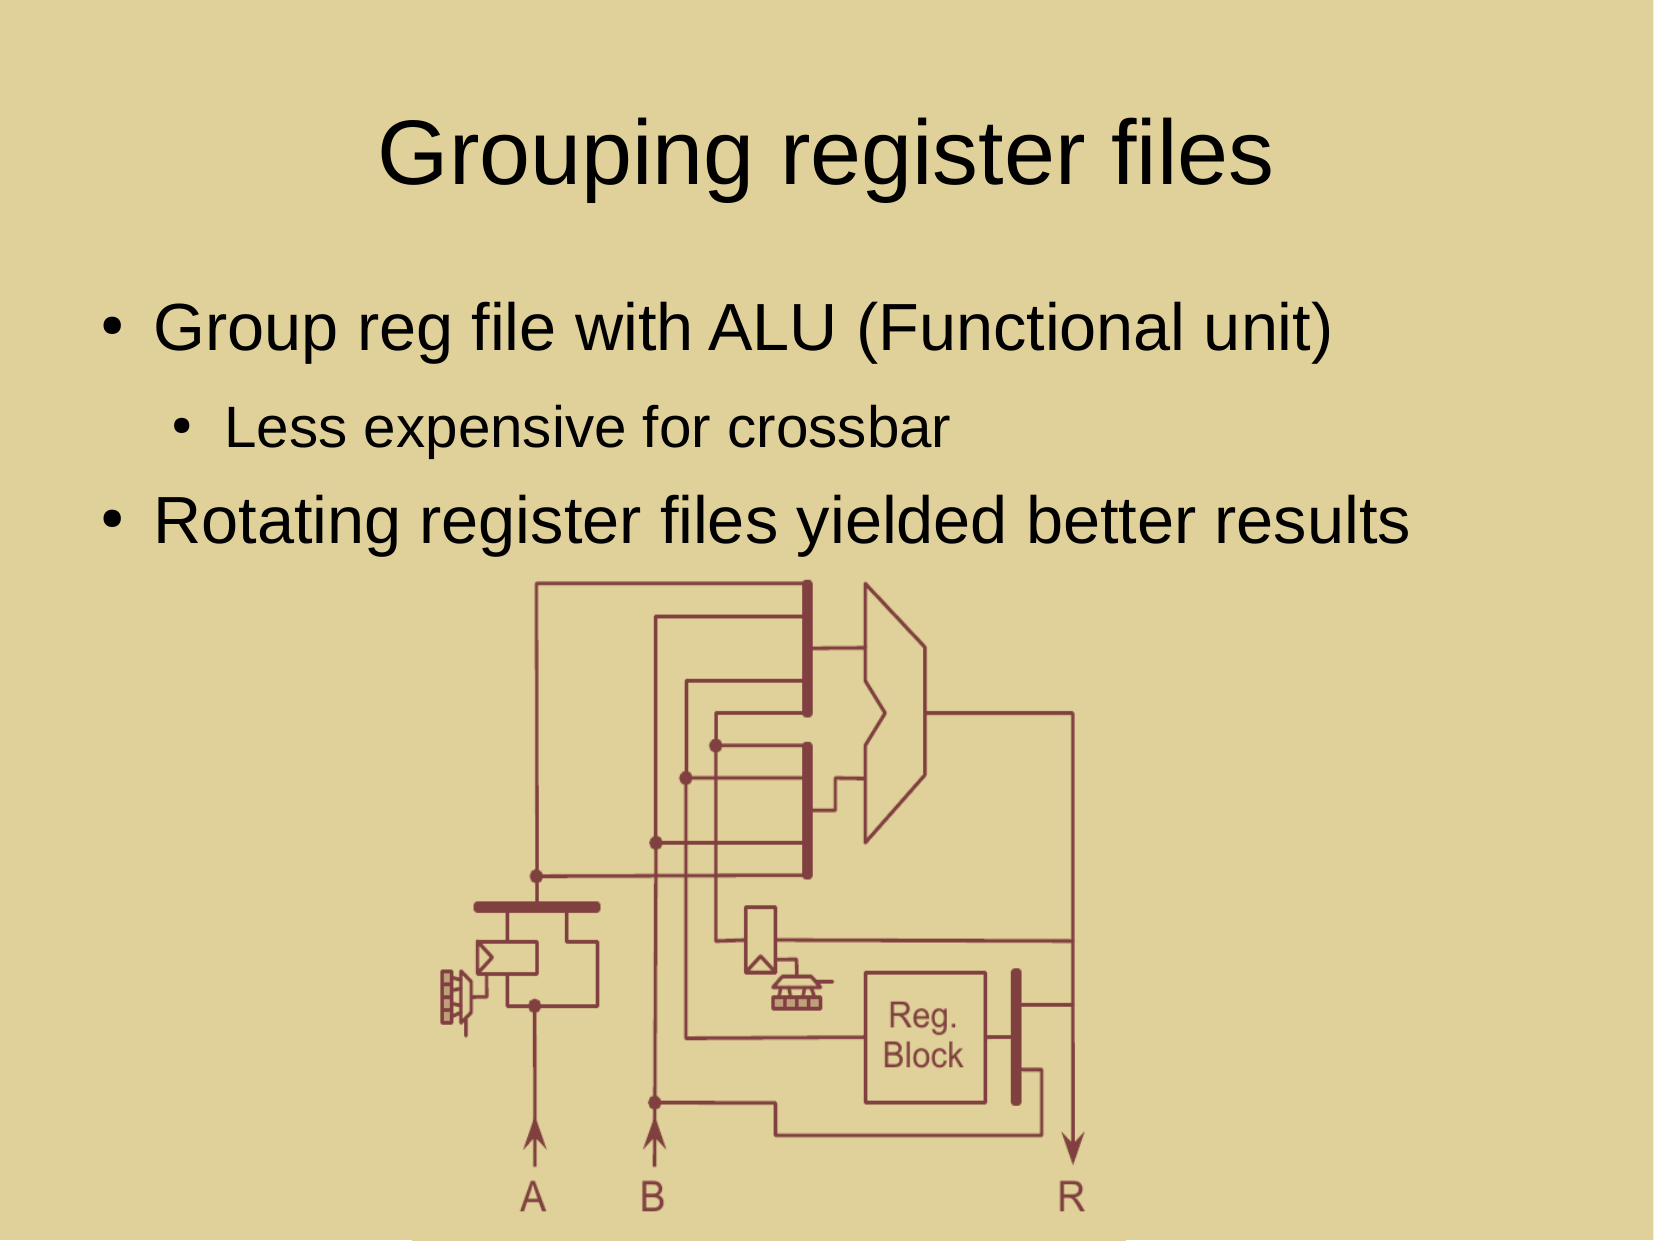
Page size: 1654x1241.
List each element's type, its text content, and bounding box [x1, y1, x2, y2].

list Group reg file with ALU (Functional unit) Less expensive for crossbar Rotating register files yielded better results [82, 290, 1571, 1109]
picture [412, 562, 1126, 1241]
title Grouping register files [82, 49, 1571, 257]
